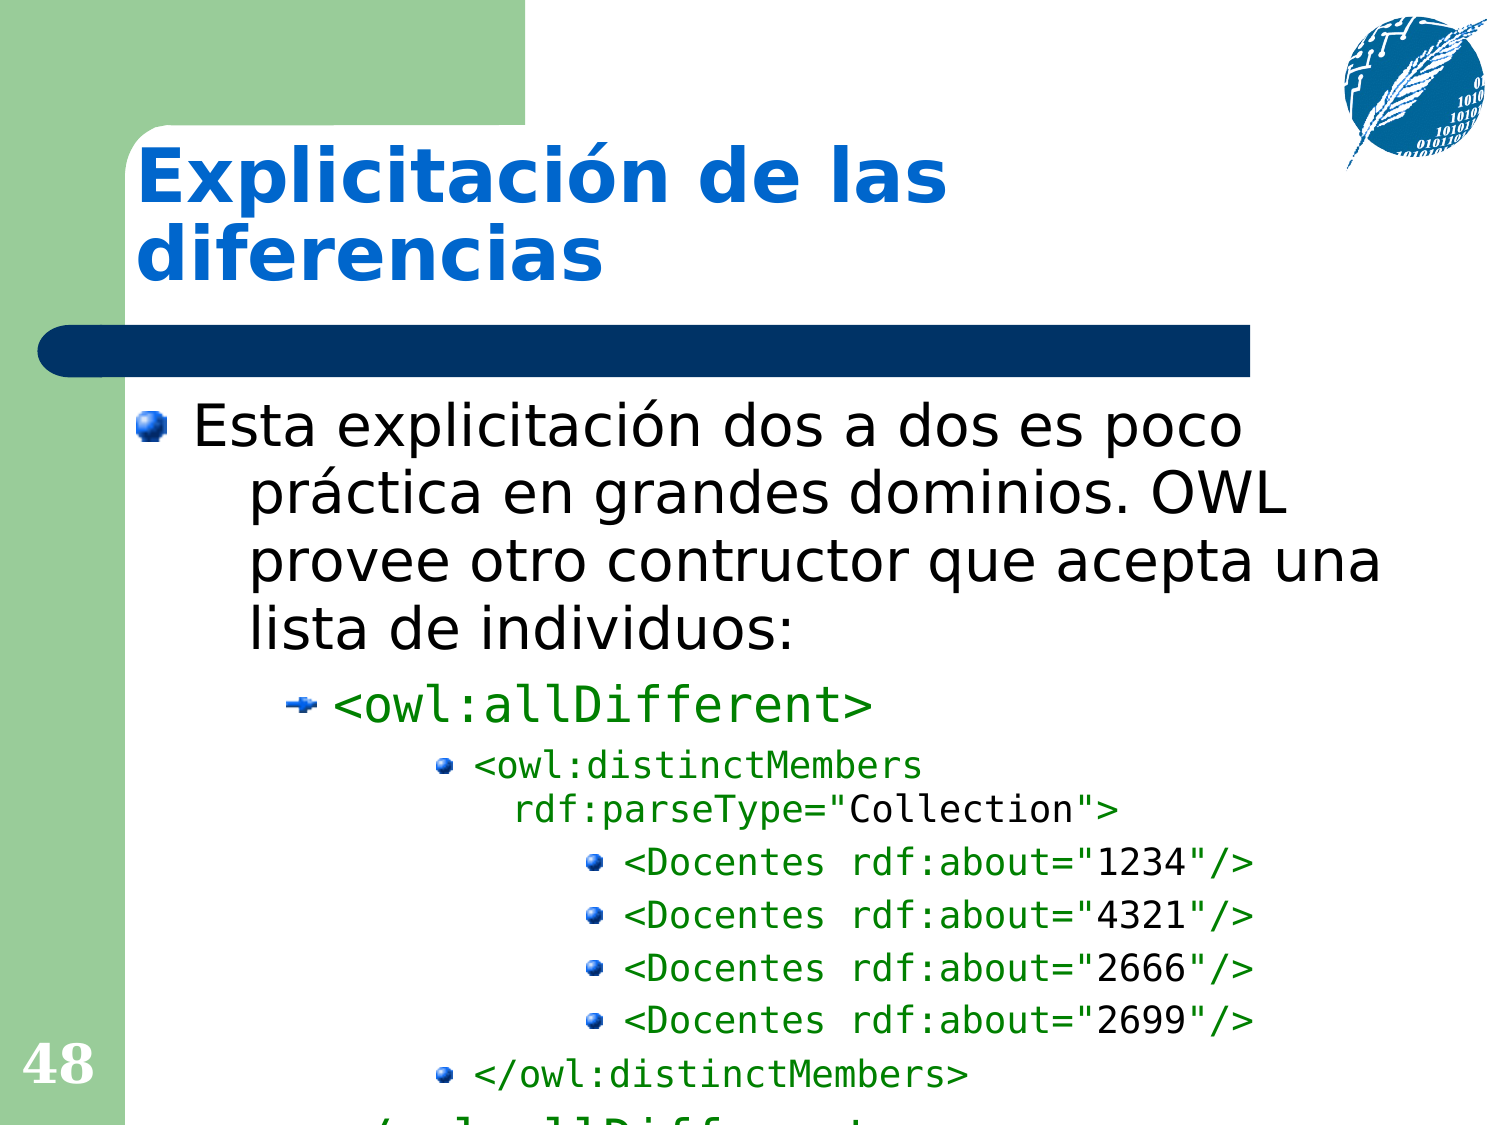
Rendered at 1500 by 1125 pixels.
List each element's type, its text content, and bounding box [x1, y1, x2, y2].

picture [1433, 139, 1440, 147]
list Esta explicitación dos a dos es poco práctica en grandes dominios. OWL provee otro contructor que acepta una lista de individuos: <owl:allDifferent> <owl:distinctMembers rdf:parseType="Collection"> <Docentes rdf:about="1234"/> <Docentes rdf:about="4321"/> <Docentes rdf:about="2666"/> <Docentes rdf:about="2699"/> </owl:distinctMembers> </owl:allDifferent> [136, 392, 1399, 1124]
picture [1416, 140, 1425, 149]
picture [1436, 127, 1450, 136]
picture [1341, 15, 1487, 172]
title Explicitación de las diferencias [135, 135, 1412, 301]
picture [1427, 138, 1431, 148]
